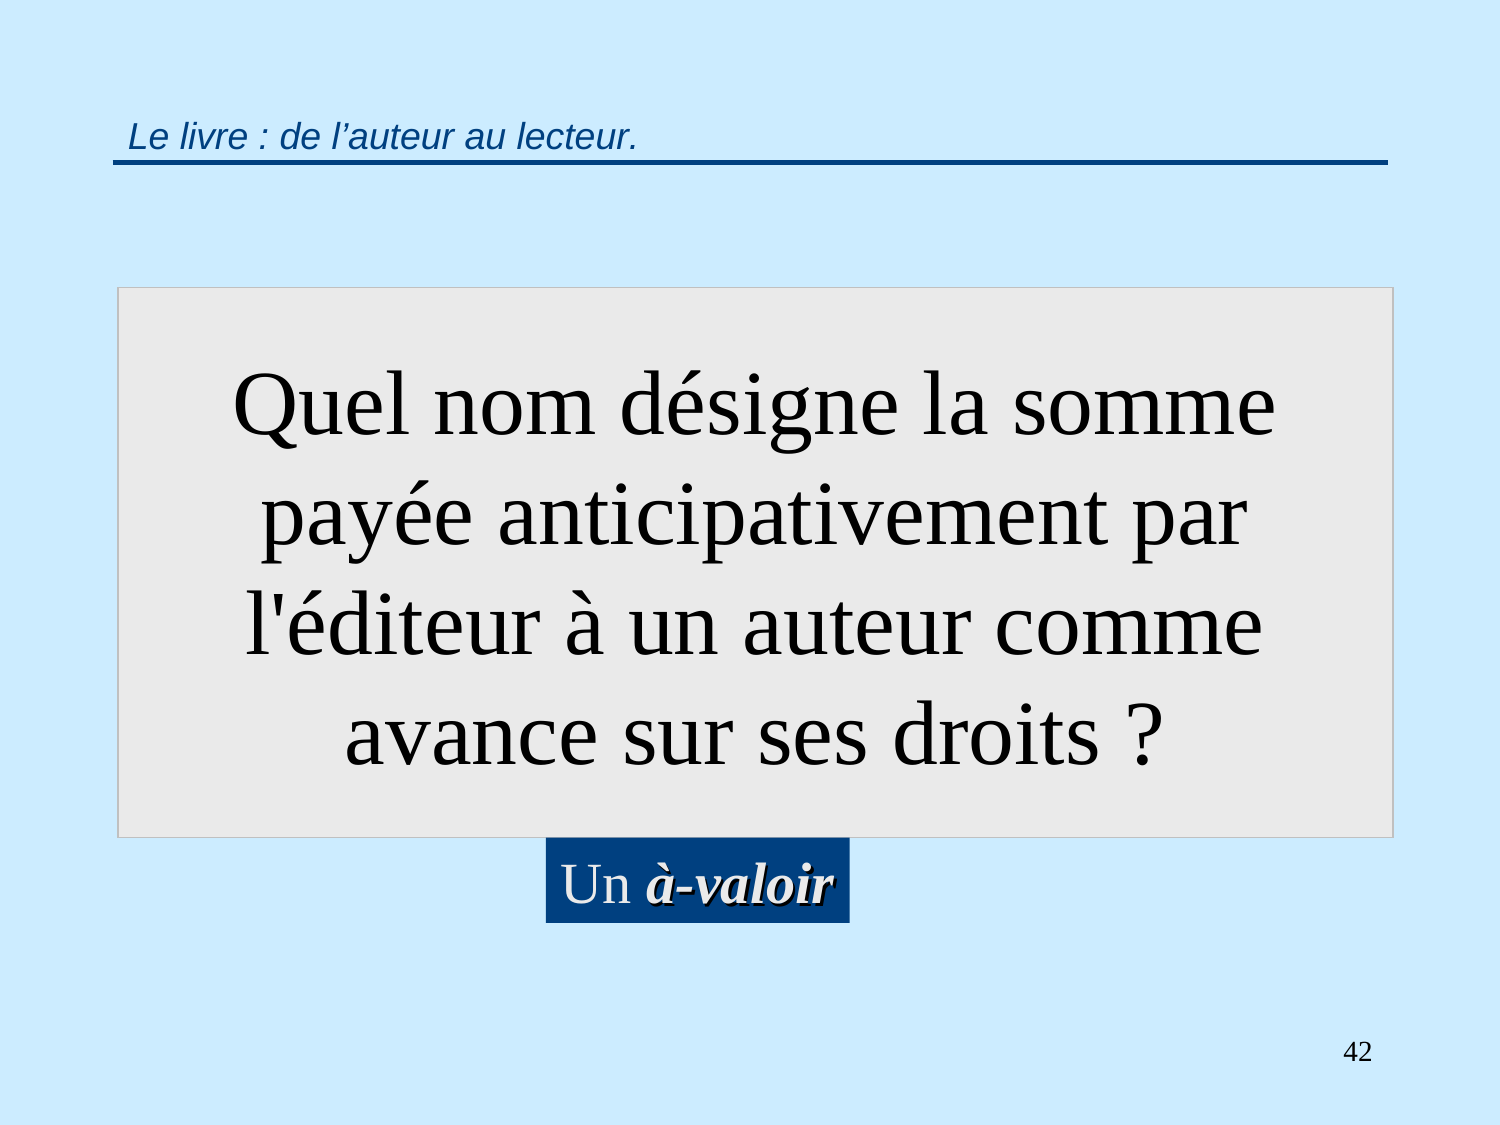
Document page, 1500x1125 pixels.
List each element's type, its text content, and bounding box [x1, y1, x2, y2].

text_box Un à-valoir [545, 837, 850, 923]
text_box Le livre : de l’auteur au lecteur. [113, 104, 655, 160]
title Quel nom désigne la somme payée anticipativement par l'éditeur à un auteur comme avance sur ses droits ? [118, 287, 1394, 838]
